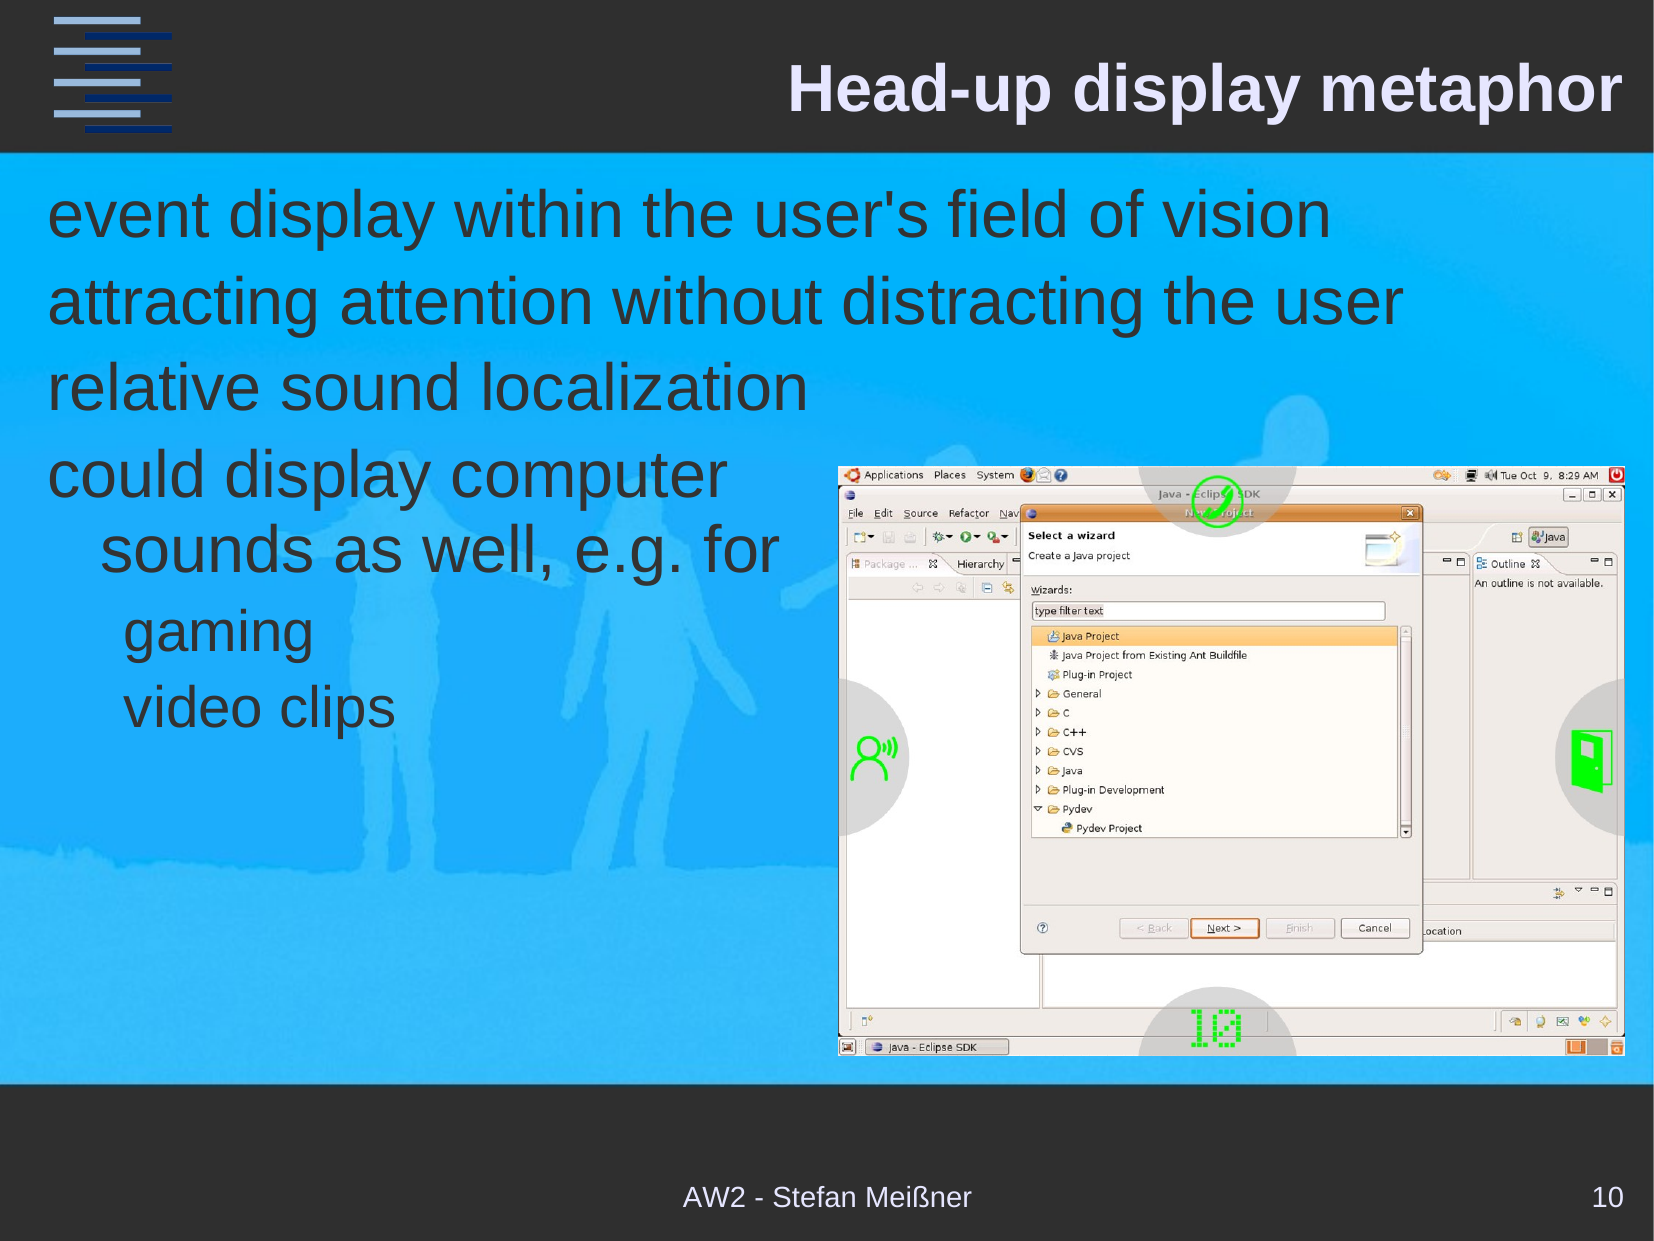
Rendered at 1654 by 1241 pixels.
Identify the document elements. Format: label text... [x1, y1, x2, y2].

title Head-up display metaphor [29, 29, 1625, 148]
picture [0, 427, 1654, 1241]
list event display within the user's field of vision attracting attention without distracting the user relative sound localization could display computer sounds as well, e.g. for gaming video clips [29, 177, 1625, 1064]
picture [0, 0, 1654, 272]
